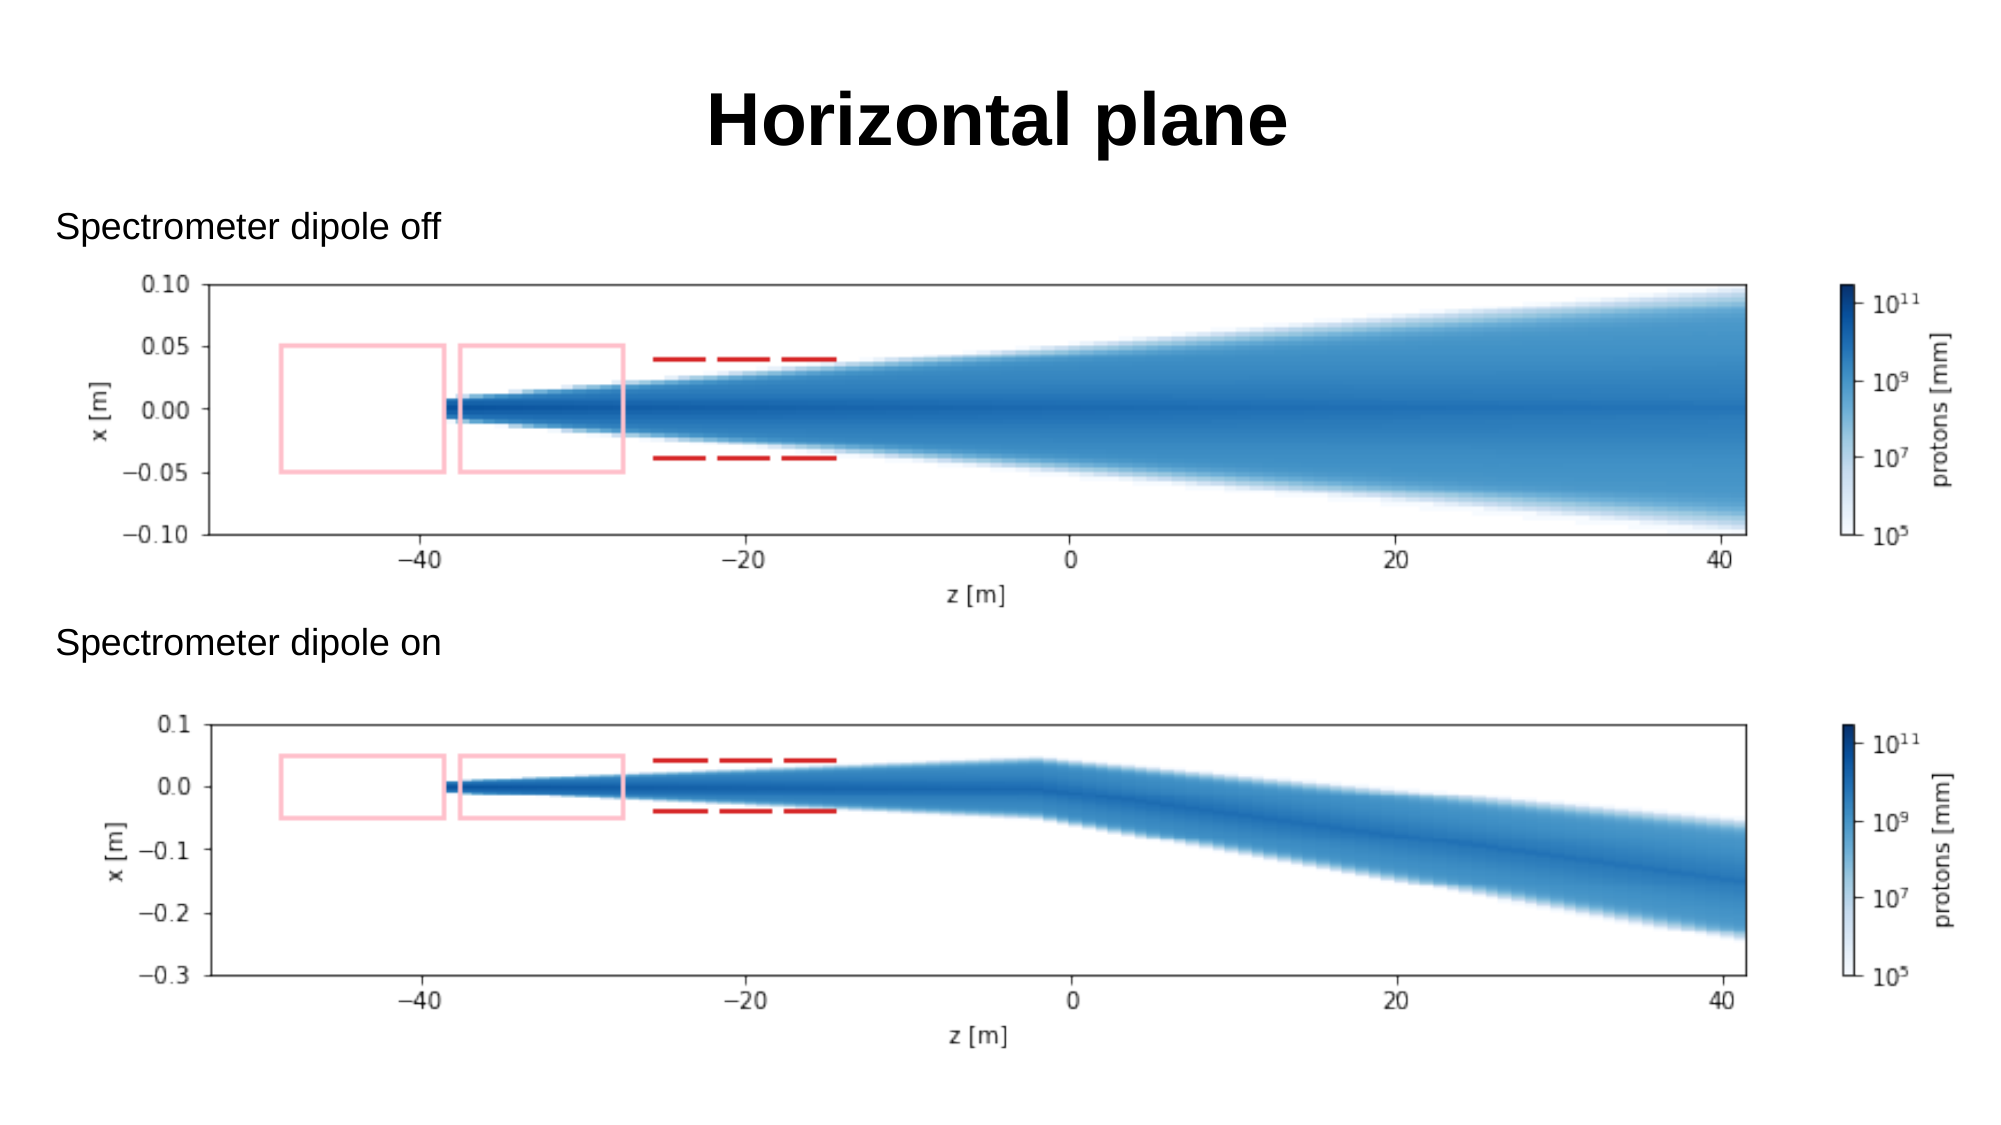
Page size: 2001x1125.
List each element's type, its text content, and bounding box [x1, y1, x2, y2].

text_box Spectrometer dipole on [40, 610, 462, 672]
picture [89, 699, 1971, 1063]
text_box Horizontal plane [691, 62, 1312, 169]
picture [73, 259, 1971, 622]
text_box Spectrometer dipole off [40, 194, 462, 256]
